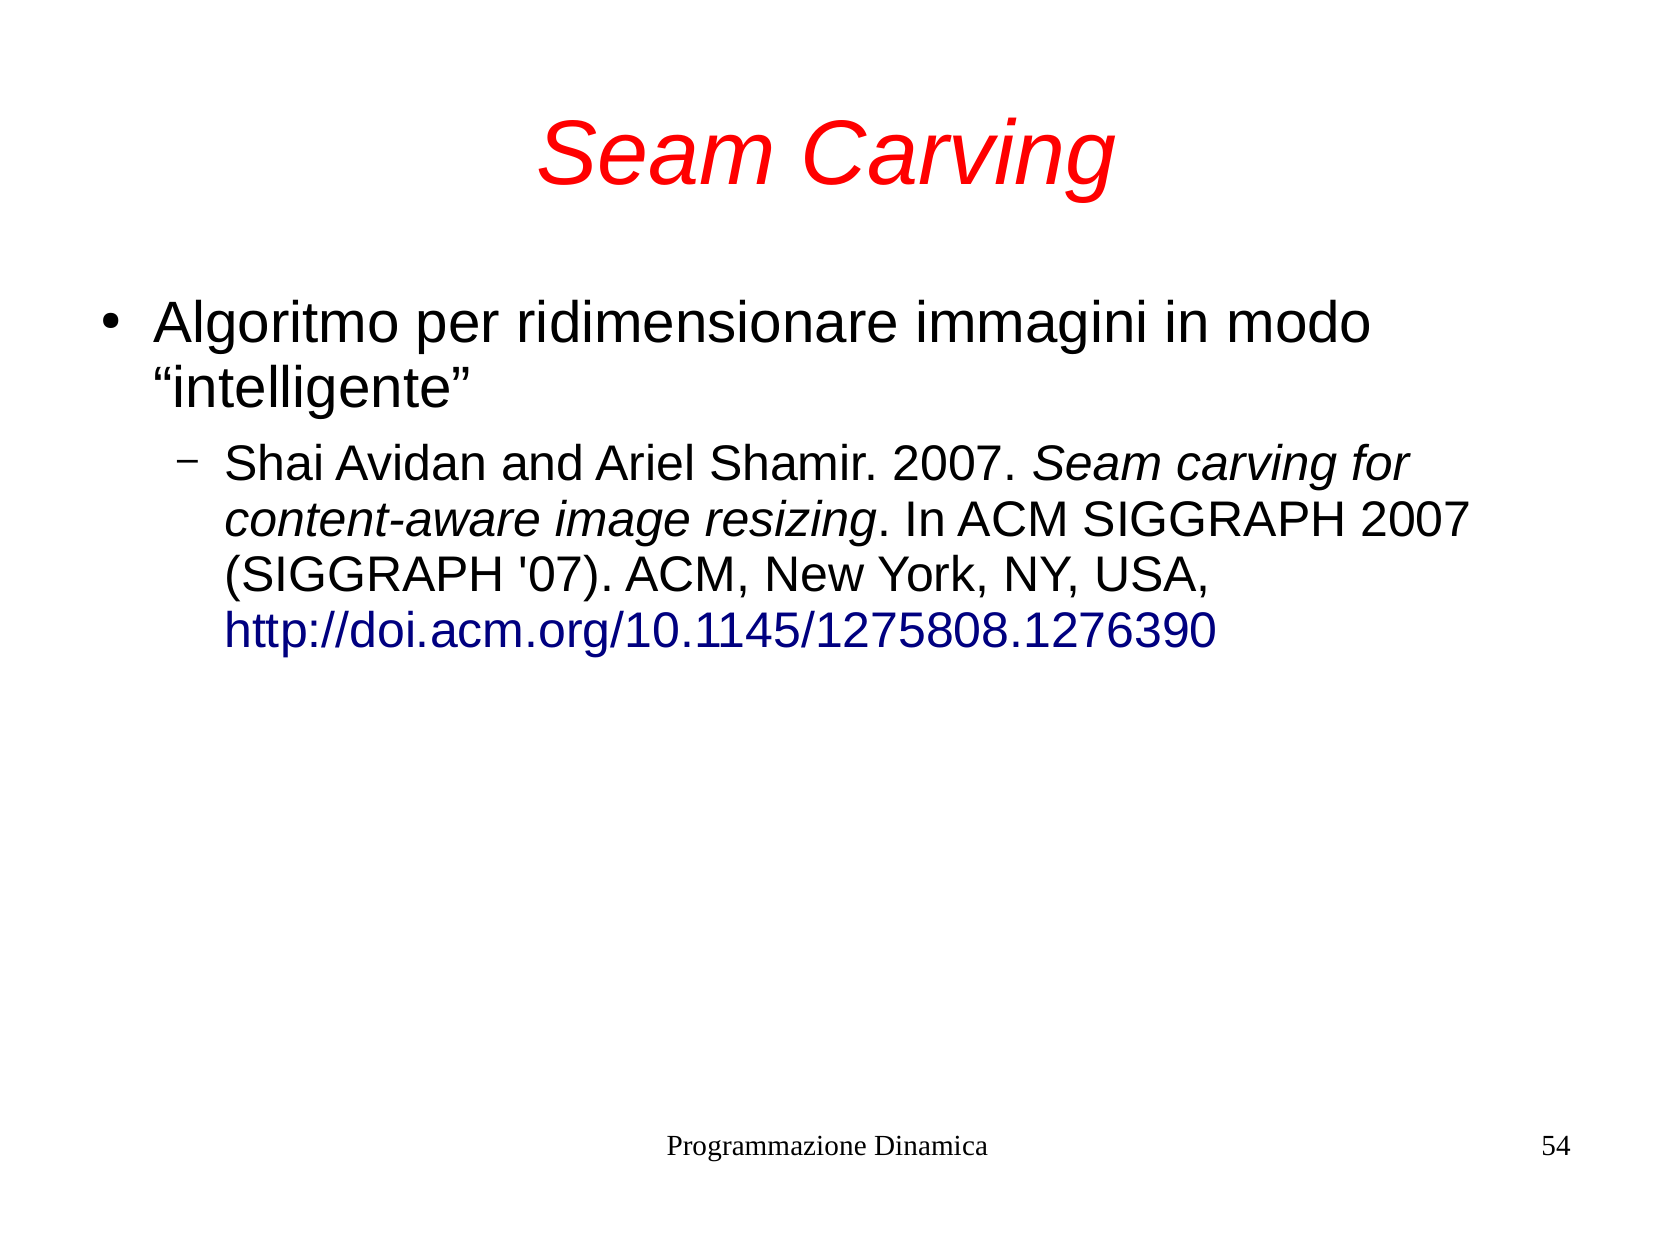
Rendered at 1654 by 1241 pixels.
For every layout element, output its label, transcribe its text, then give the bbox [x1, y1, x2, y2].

title Seam Carving [82, 49, 1571, 257]
list Algoritmo per ridimensionare immagini in modo “intelligente” Shai Avidan and Ariel Shamir. 2007. Seam carving for content-aware image resizing. In ACM SIGGRAPH 2007 (SIGGRAPH '07). ACM, New York, NY, USA, http://doi.acm.org/10.1145/1275808.1276390 [82, 290, 1571, 1109]
